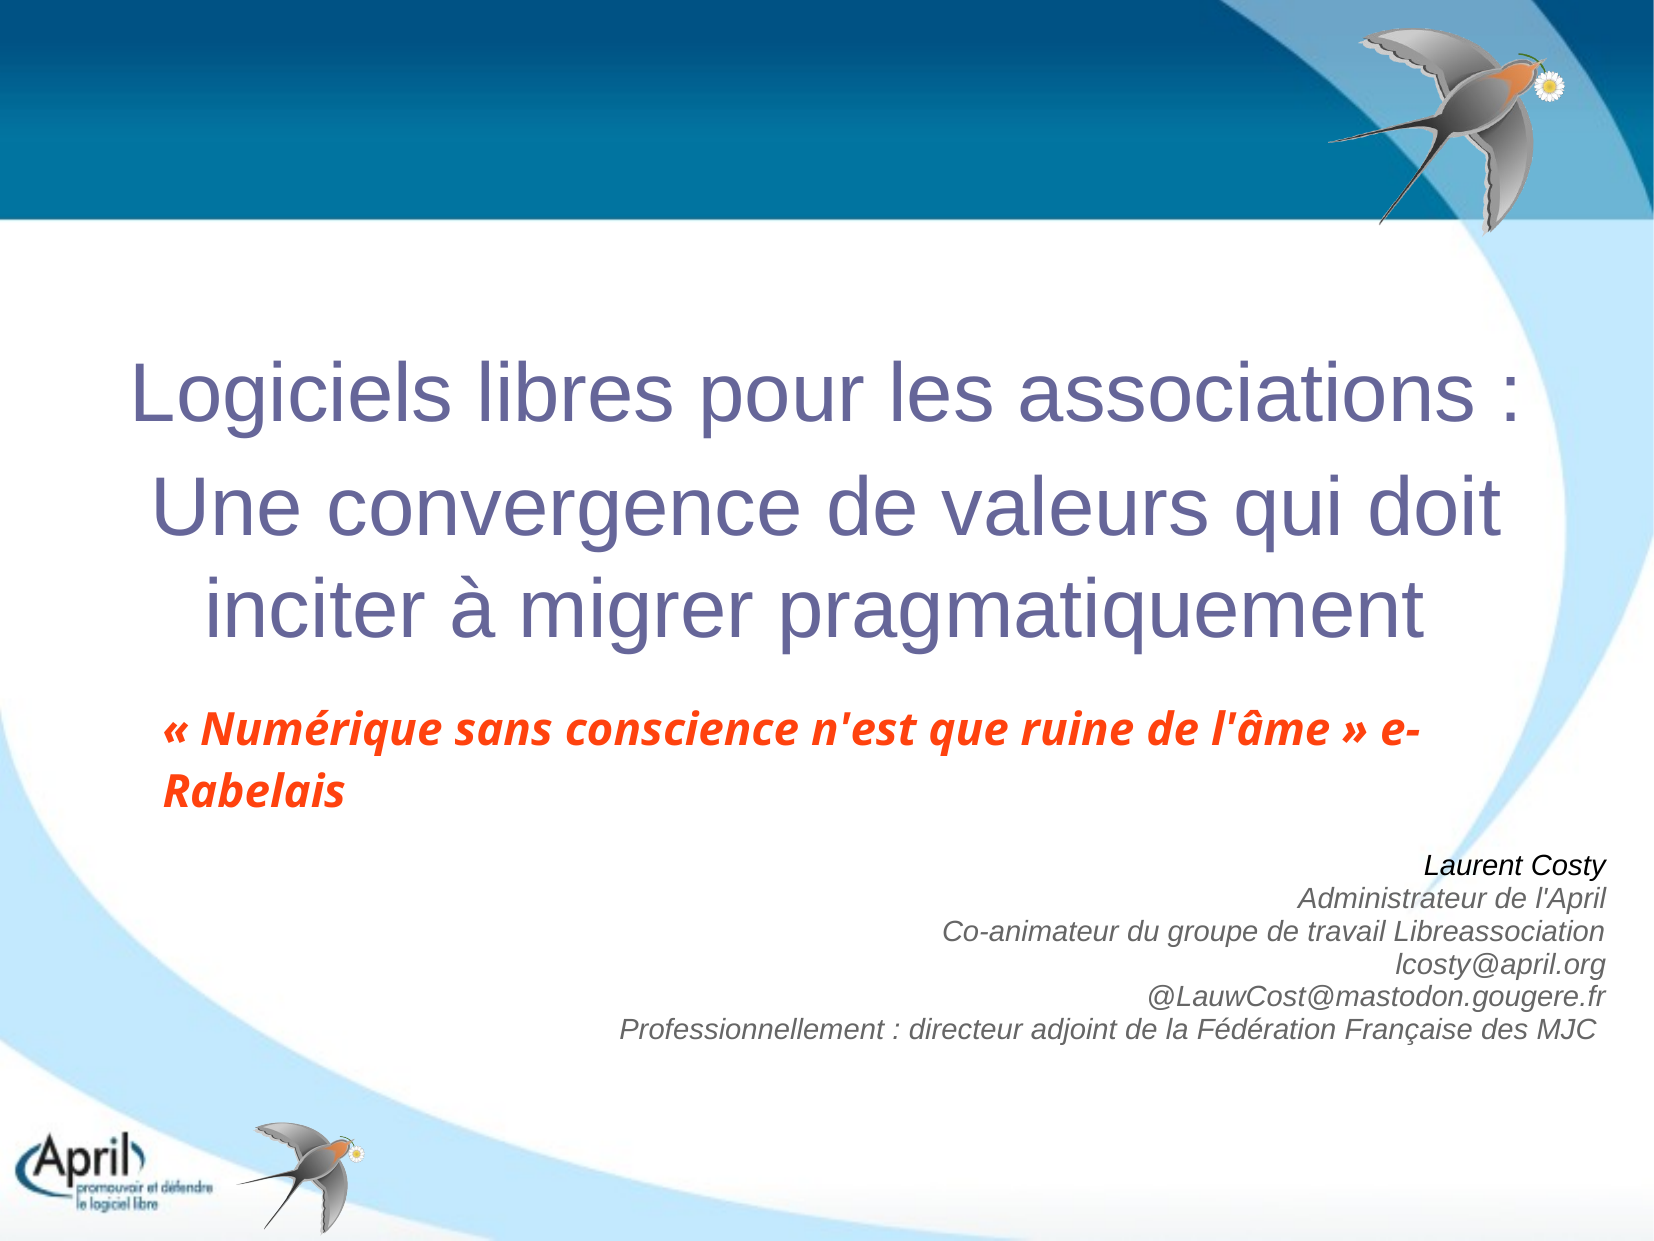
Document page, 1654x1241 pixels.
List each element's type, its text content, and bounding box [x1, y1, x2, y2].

picture [0, 107, 1654, 1241]
text_box « Numérique sans conscience n'est que ruine de l'âme » e-Rabelais [147, 688, 1595, 827]
subtitle Laurent Costy Administrateur de l'April Co-animateur du groupe de travail Libreassociation lcosty@april.org @LauwCost@mastodon.gougere.fr Professionnellement : directeur adjoint de la Fédération Française des MJC [118, 99, 1607, 1131]
text_box Logiciels libres pour les associations : Une convergence de valeurs qui doit inciter à migrer pragmatiquement [59, 329, 1595, 663]
picture [0, 0, 1654, 237]
